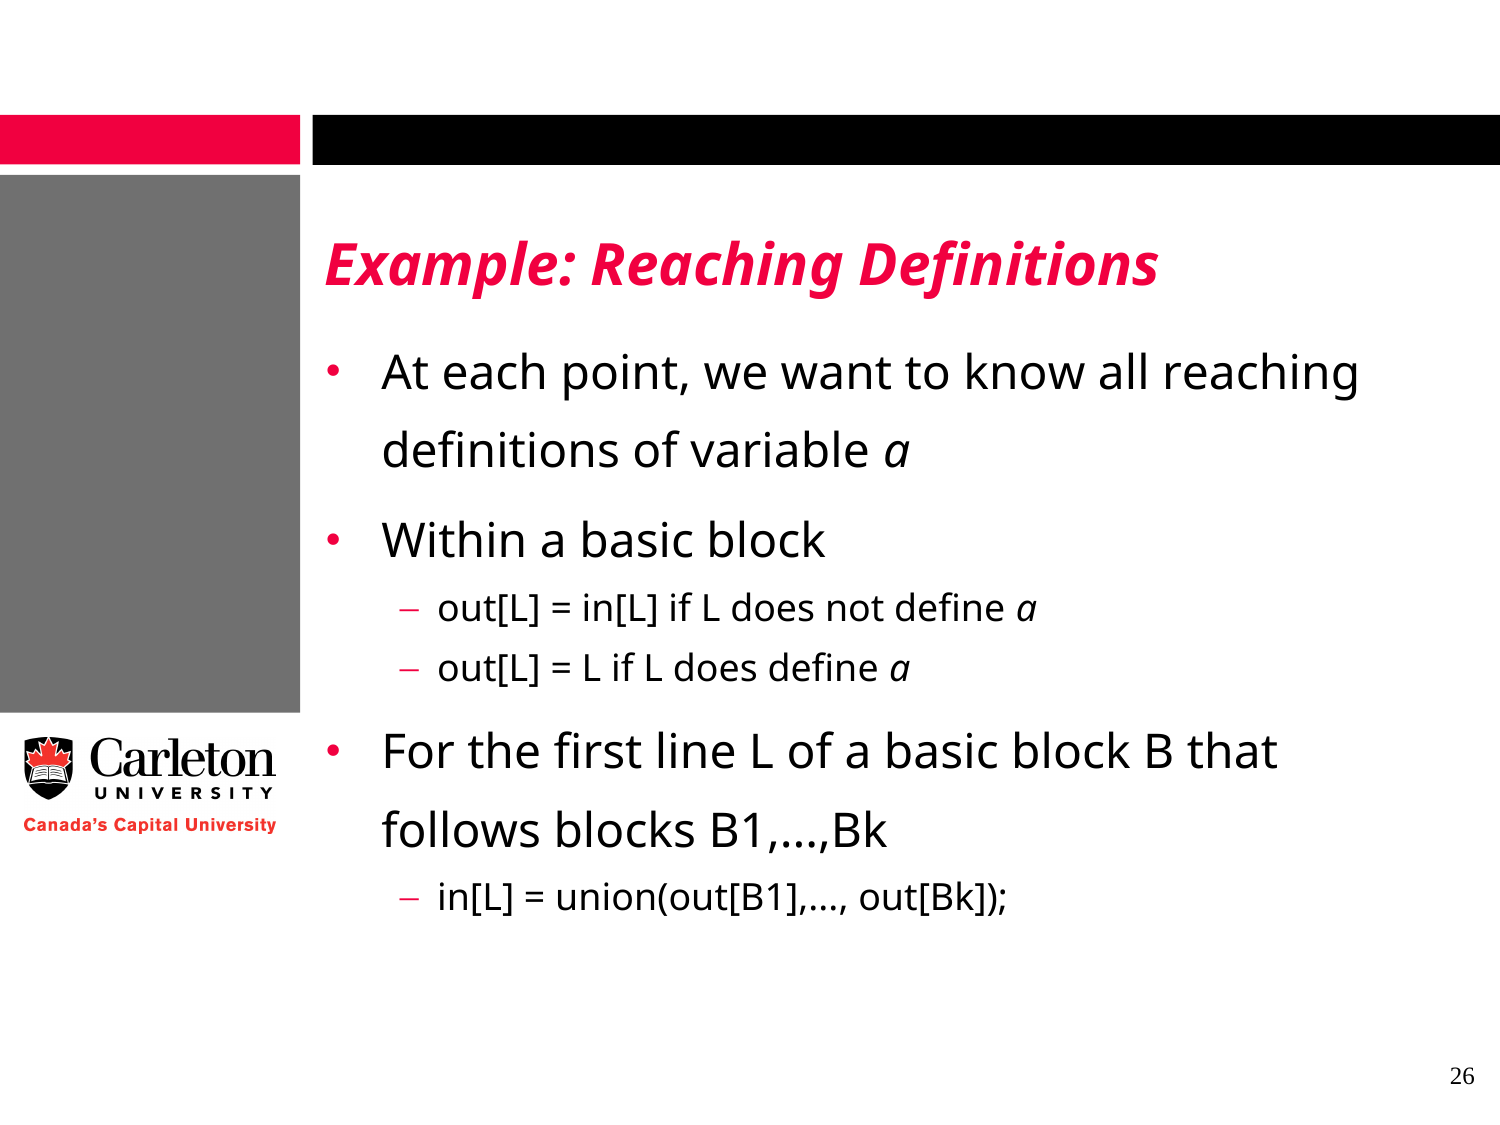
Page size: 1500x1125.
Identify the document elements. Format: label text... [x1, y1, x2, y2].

title Example: Reaching Definitions [324, 187, 1450, 324]
list At each point, we want to know all reaching definitions of variable a Within a basic block out[L] = in[L] if L does not define a out[L] = L if L does define a For the first line L of a basic block B that follows blocks B1,...,Bk in[L] = union(out[B1],..., out[Bk]); [324, 324, 1450, 1068]
picture [24, 737, 276, 834]
